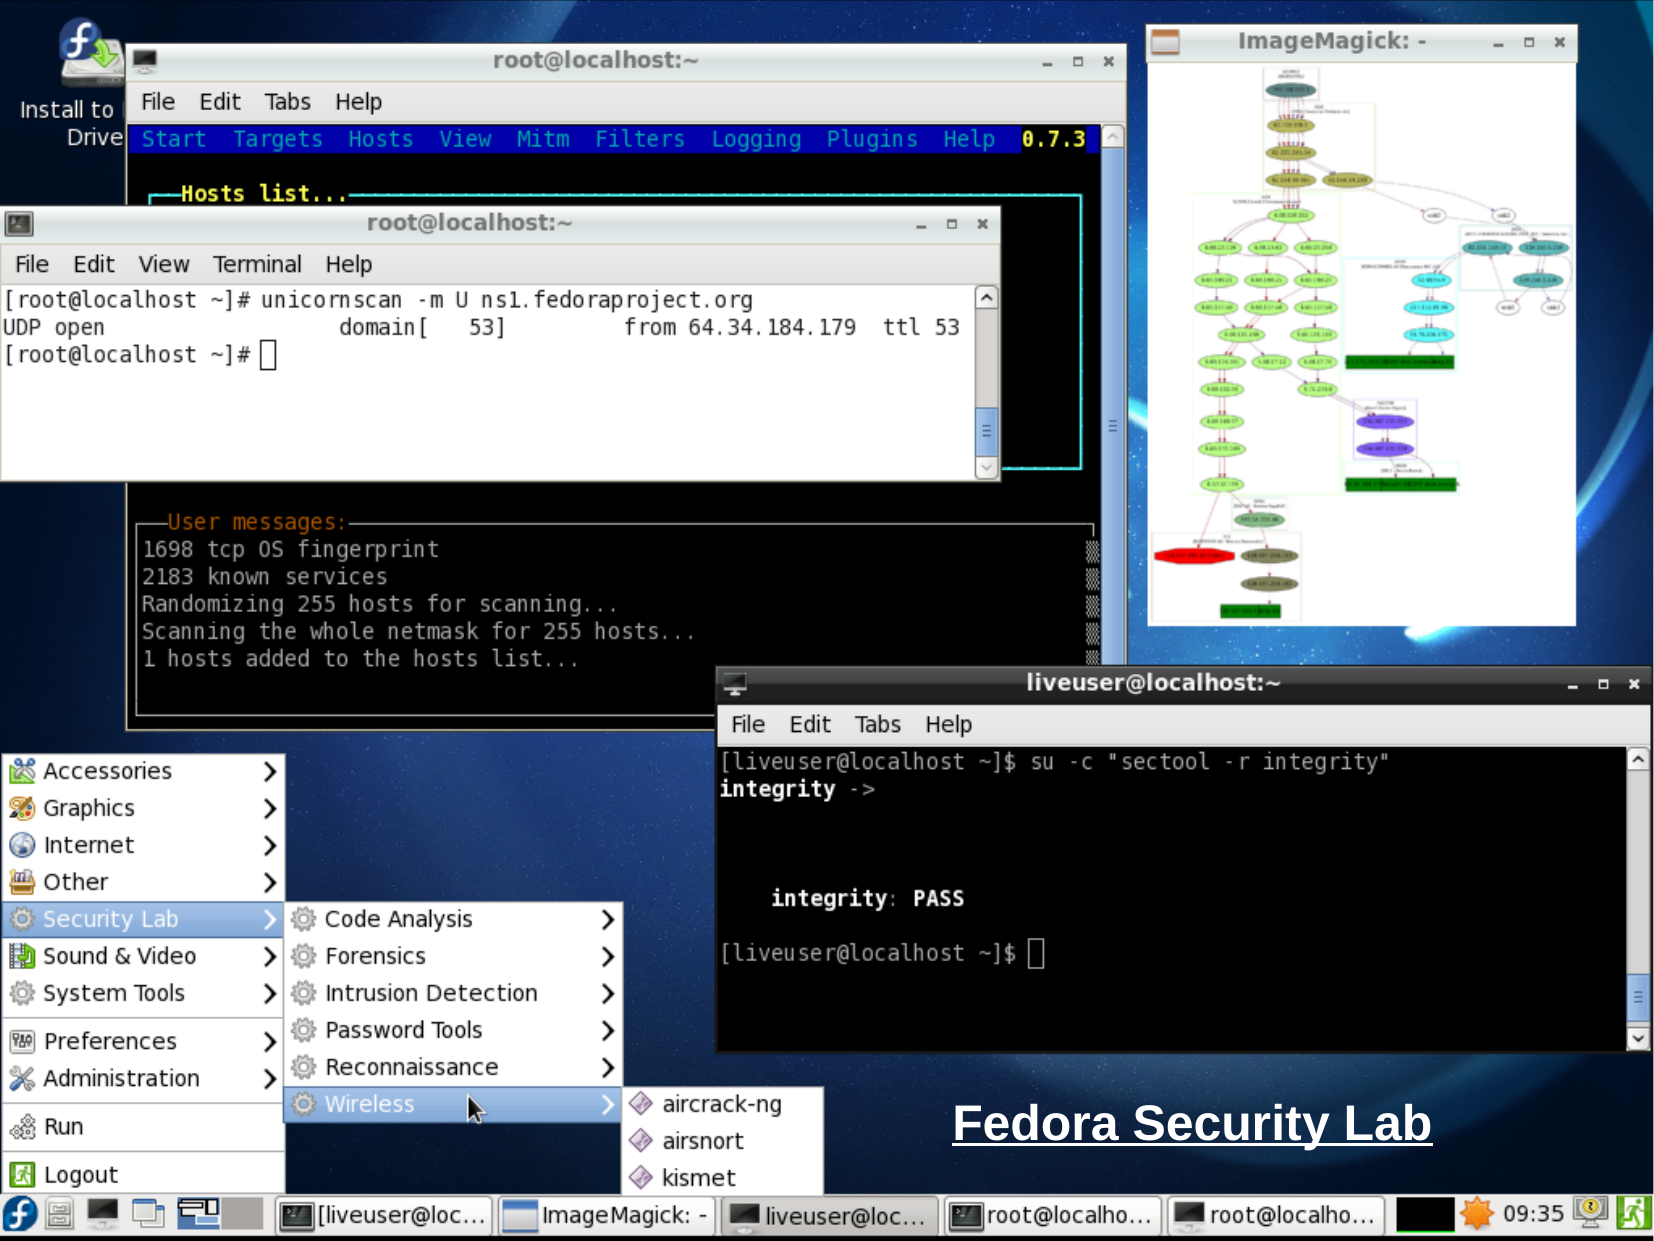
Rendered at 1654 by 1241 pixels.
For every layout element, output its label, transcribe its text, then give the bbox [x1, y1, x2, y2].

text_box Fedora Security Lab [937, 1087, 1651, 1159]
picture [0, 0, 1654, 1241]
